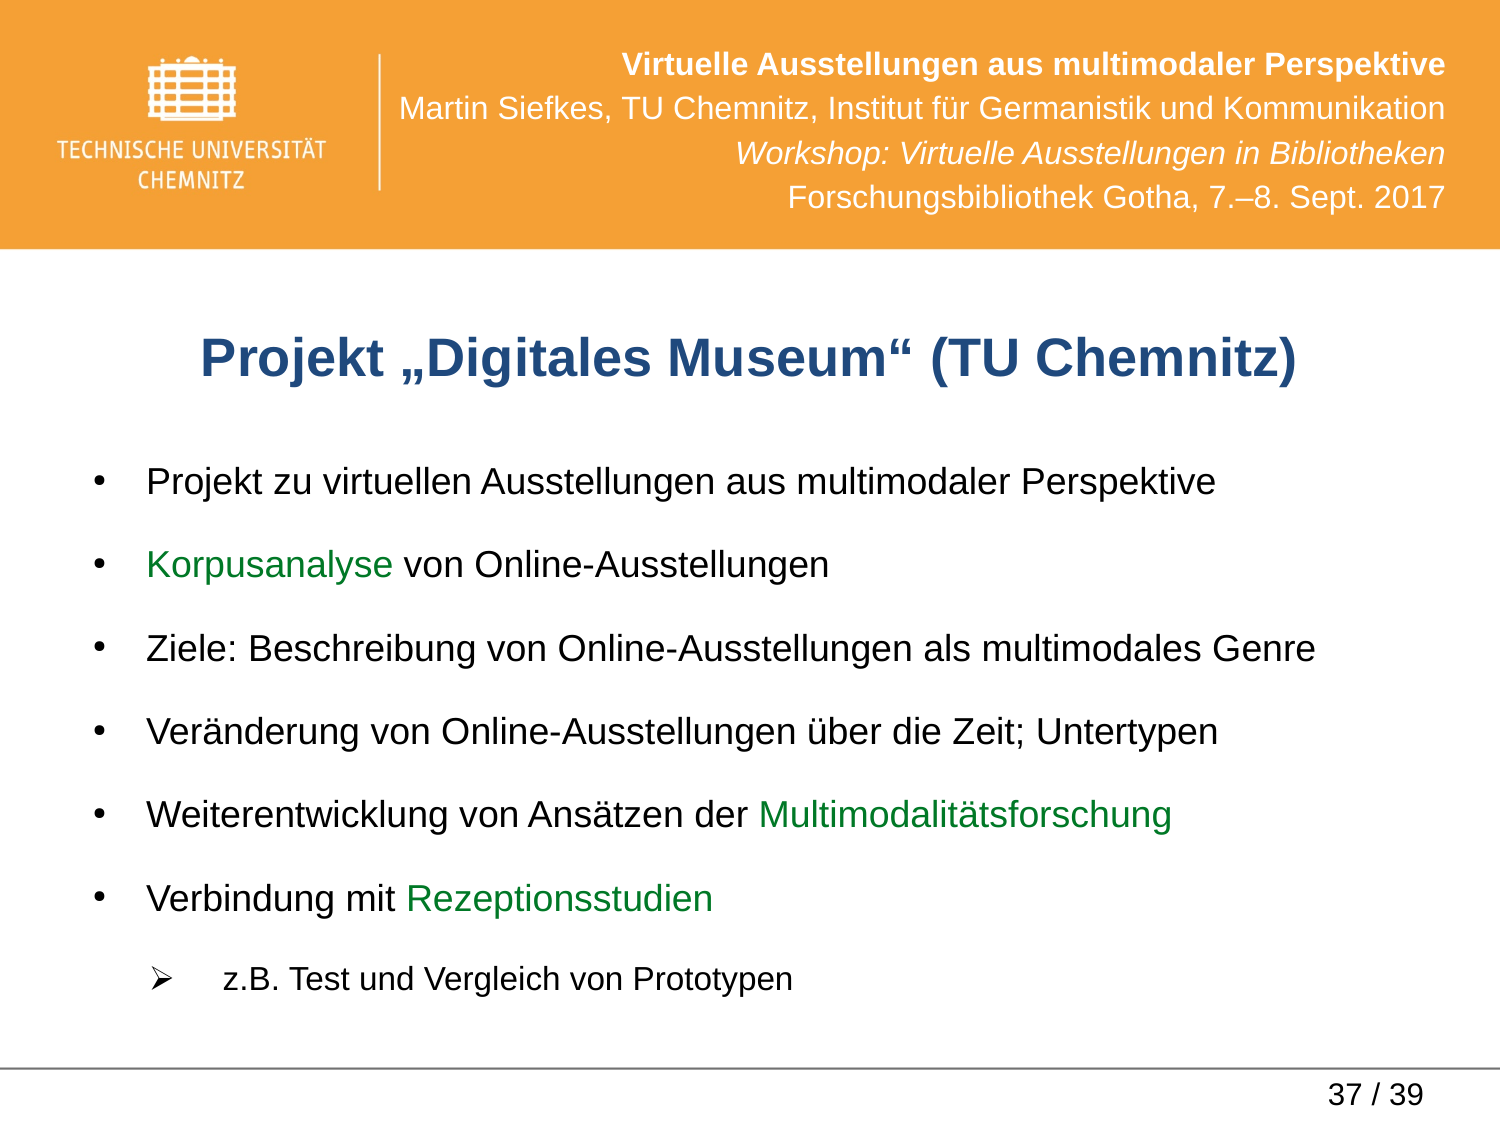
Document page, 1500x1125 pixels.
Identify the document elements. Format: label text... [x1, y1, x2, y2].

text_box <Foliennummer> / 39 [1162, 1069, 1500, 1120]
list [419, 45, 774, 197]
list Projekt zu virtuellen Ausstellungen aus multimodaler Perspektive Korpusanalyse von Online-Ausstellungen Ziele: Beschreibung von Online-Ausstellungen als multimodales Genre Veränderung von Online-Ausstellungen über die Zeit; Untertypen Weiterentwicklung von Ansätzen der Multimodalitätsforschung Verbindung mit Rezeptionsstudien  z.B. Test und Vergleich von Prototypen [75, 460, 1426, 1002]
picture [0, 0, 1500, 1125]
text_box Projekt „Digitales Museum“ (TU Chemnitz) [59, 314, 1441, 449]
